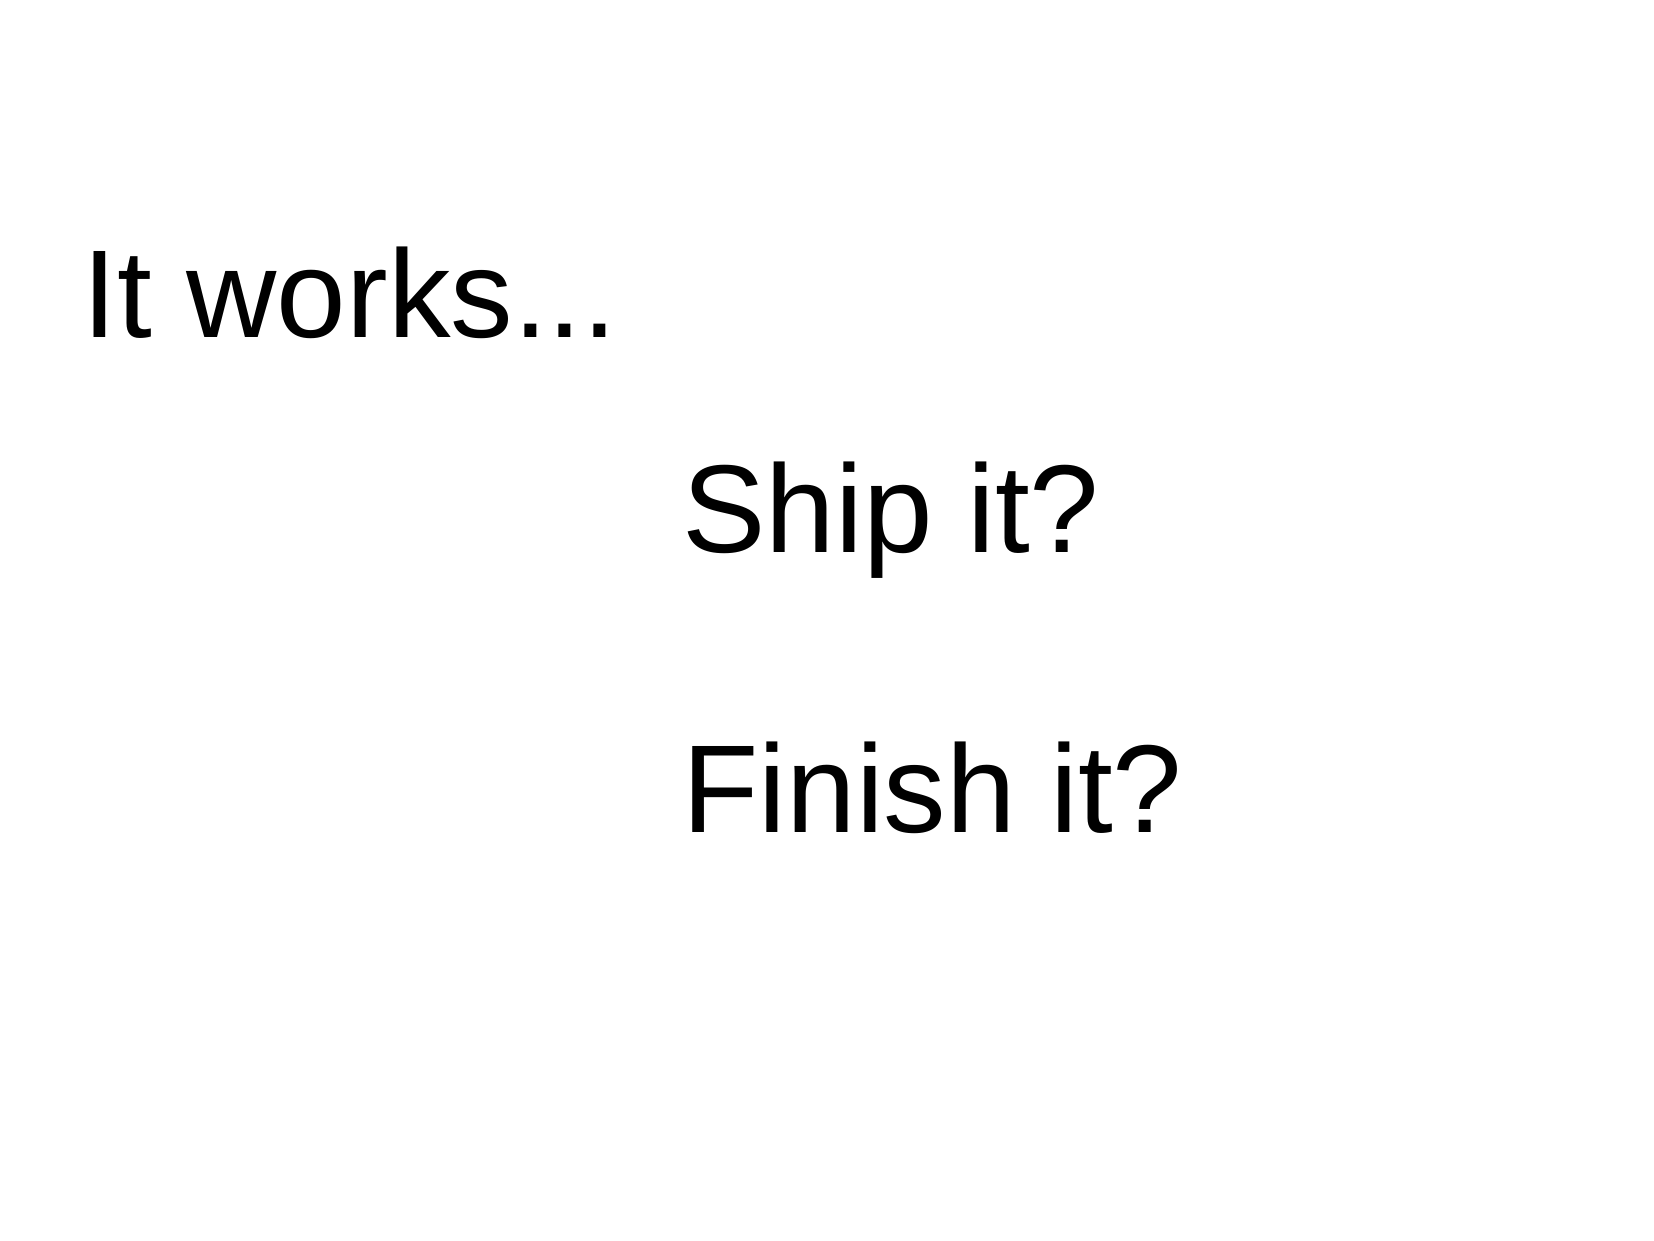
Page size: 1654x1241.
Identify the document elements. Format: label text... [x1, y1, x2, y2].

subtitle It works... Ship it? Finish it? [82, 56, 1571, 1102]
